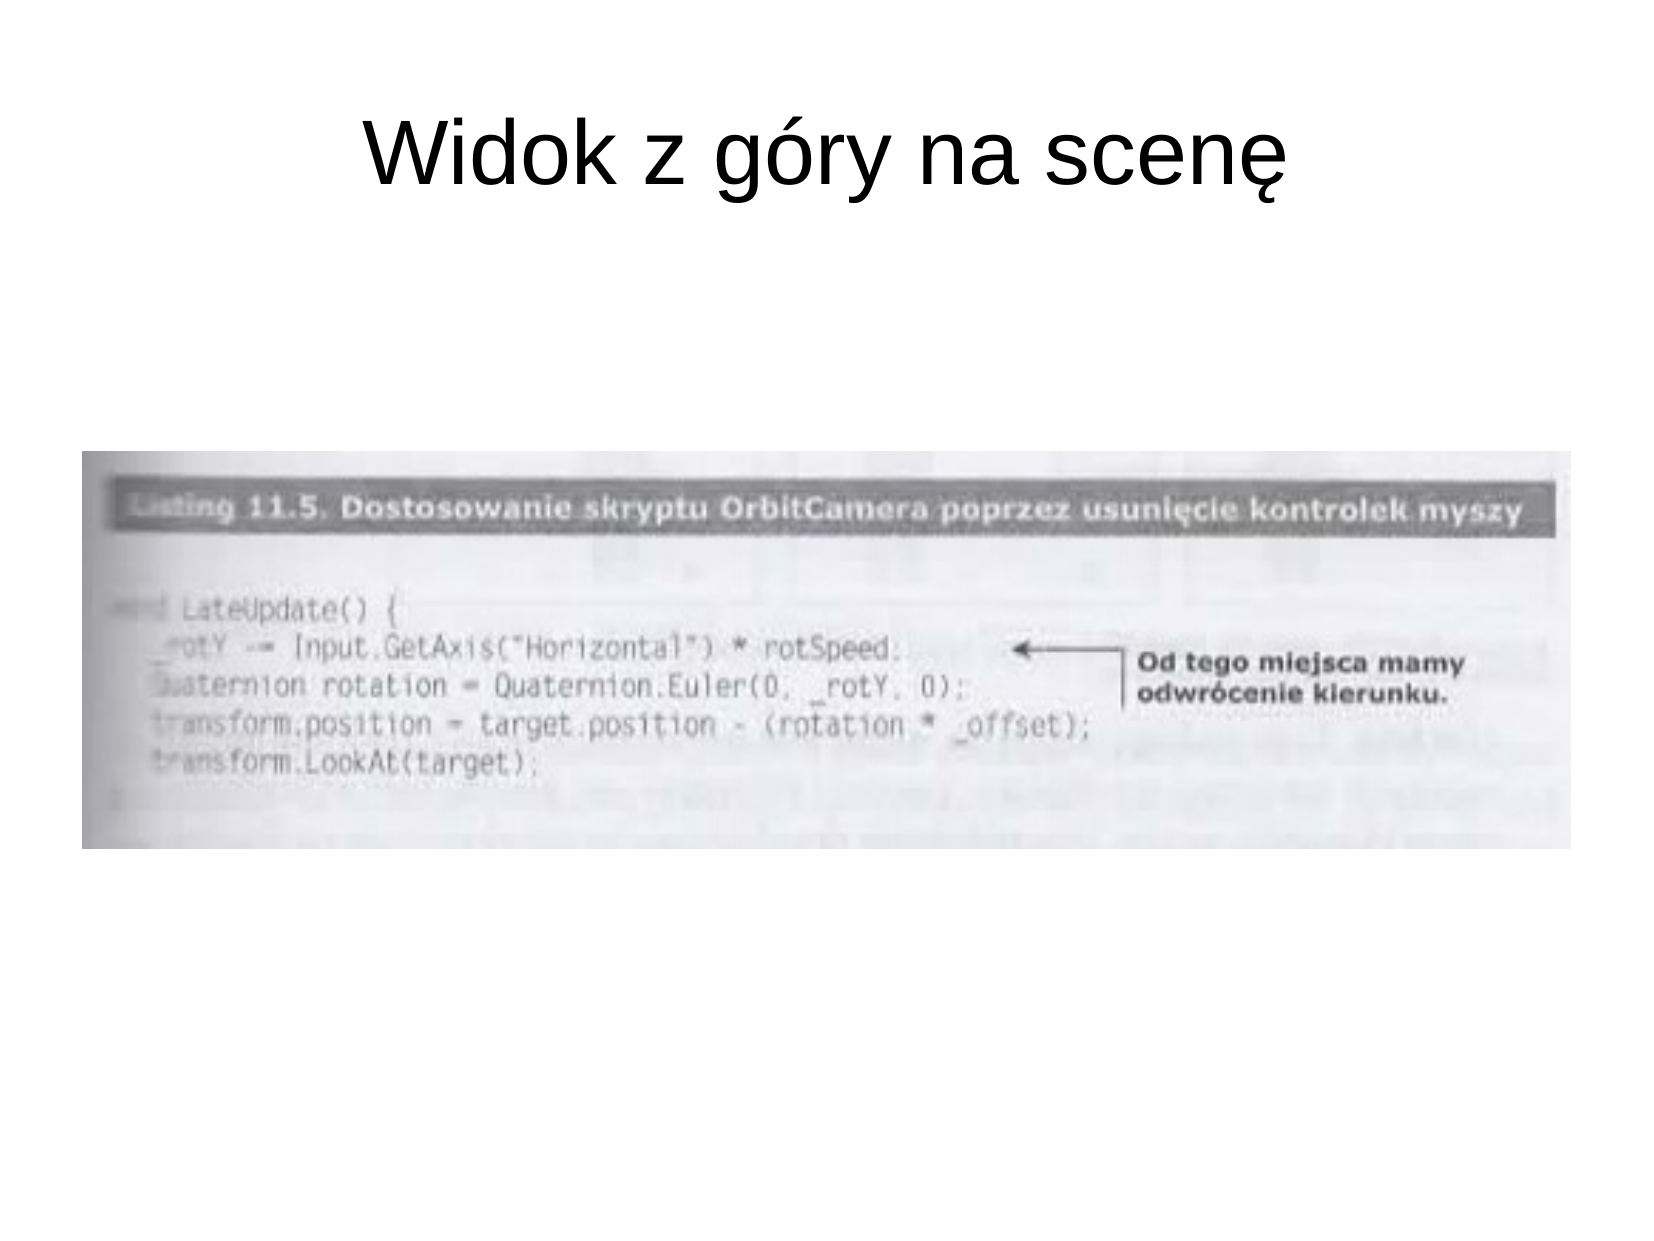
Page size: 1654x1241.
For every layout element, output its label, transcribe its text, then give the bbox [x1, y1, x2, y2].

title Widok z góry na scenę [82, 49, 1571, 257]
picture [82, 451, 1571, 849]
